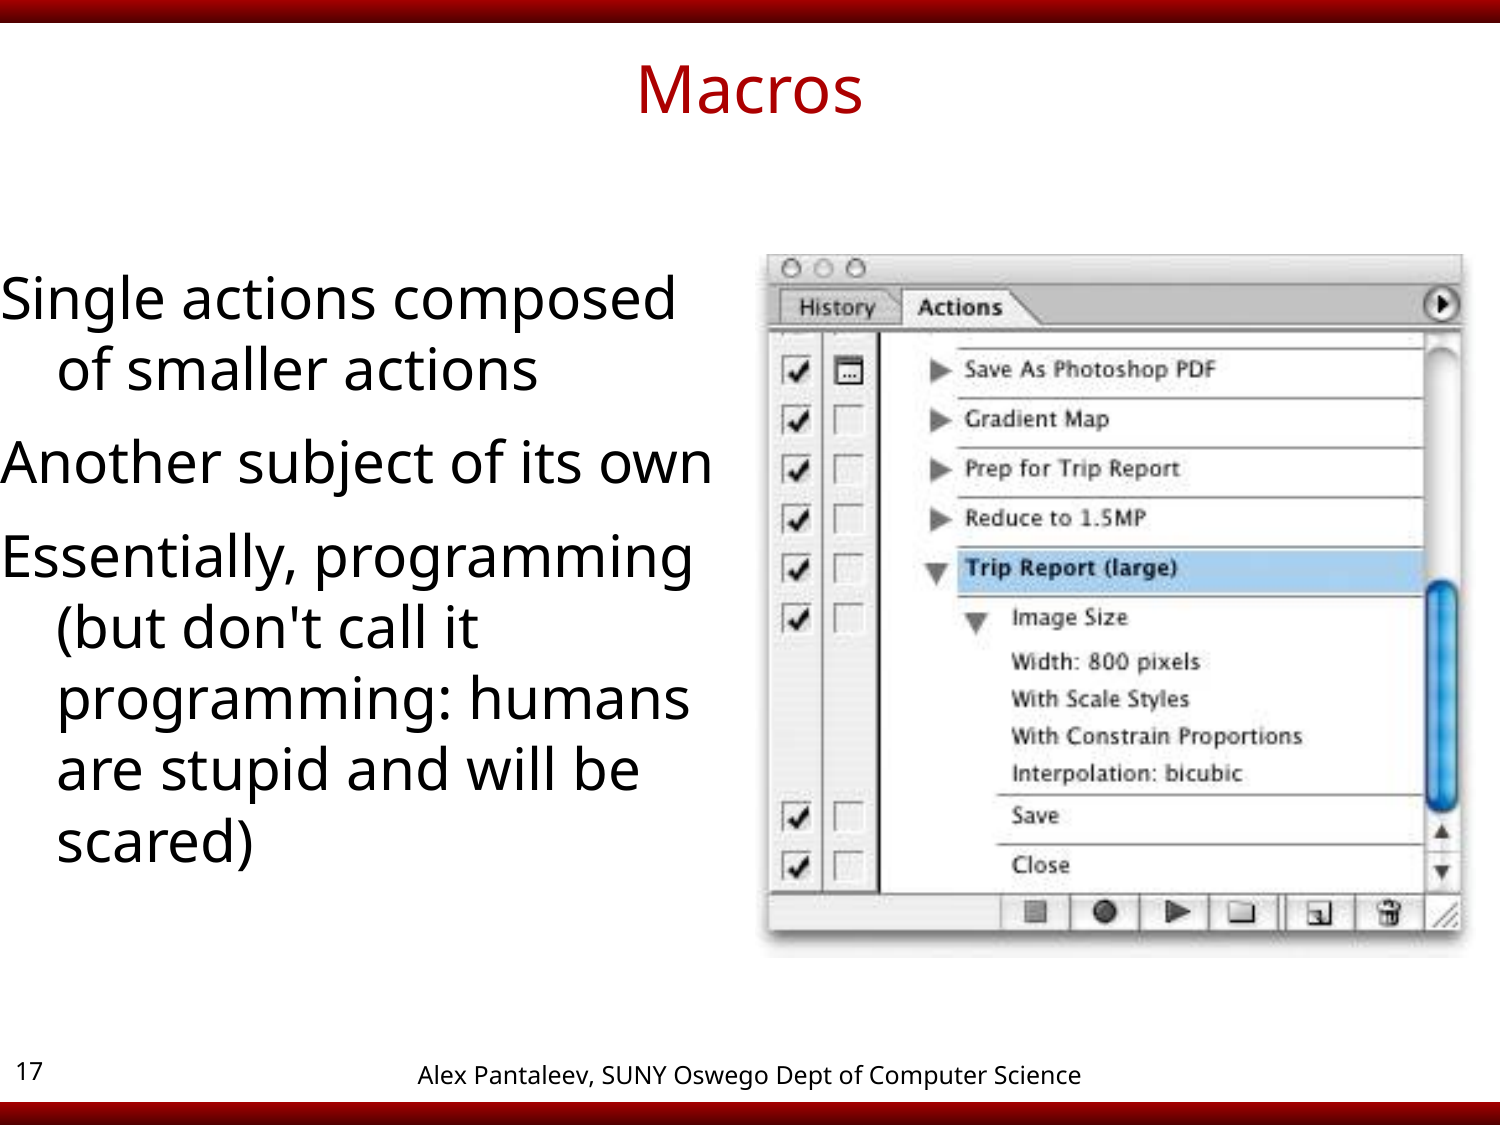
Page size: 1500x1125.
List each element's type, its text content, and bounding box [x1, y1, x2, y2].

title Macros [0, 32, 1500, 143]
list Single actions composed of smaller actions Another subject of its own Essentially, programming (but don't call it programming: humans are stupid and will be scared) [0, 262, 720, 1048]
picture [755, 254, 1476, 958]
